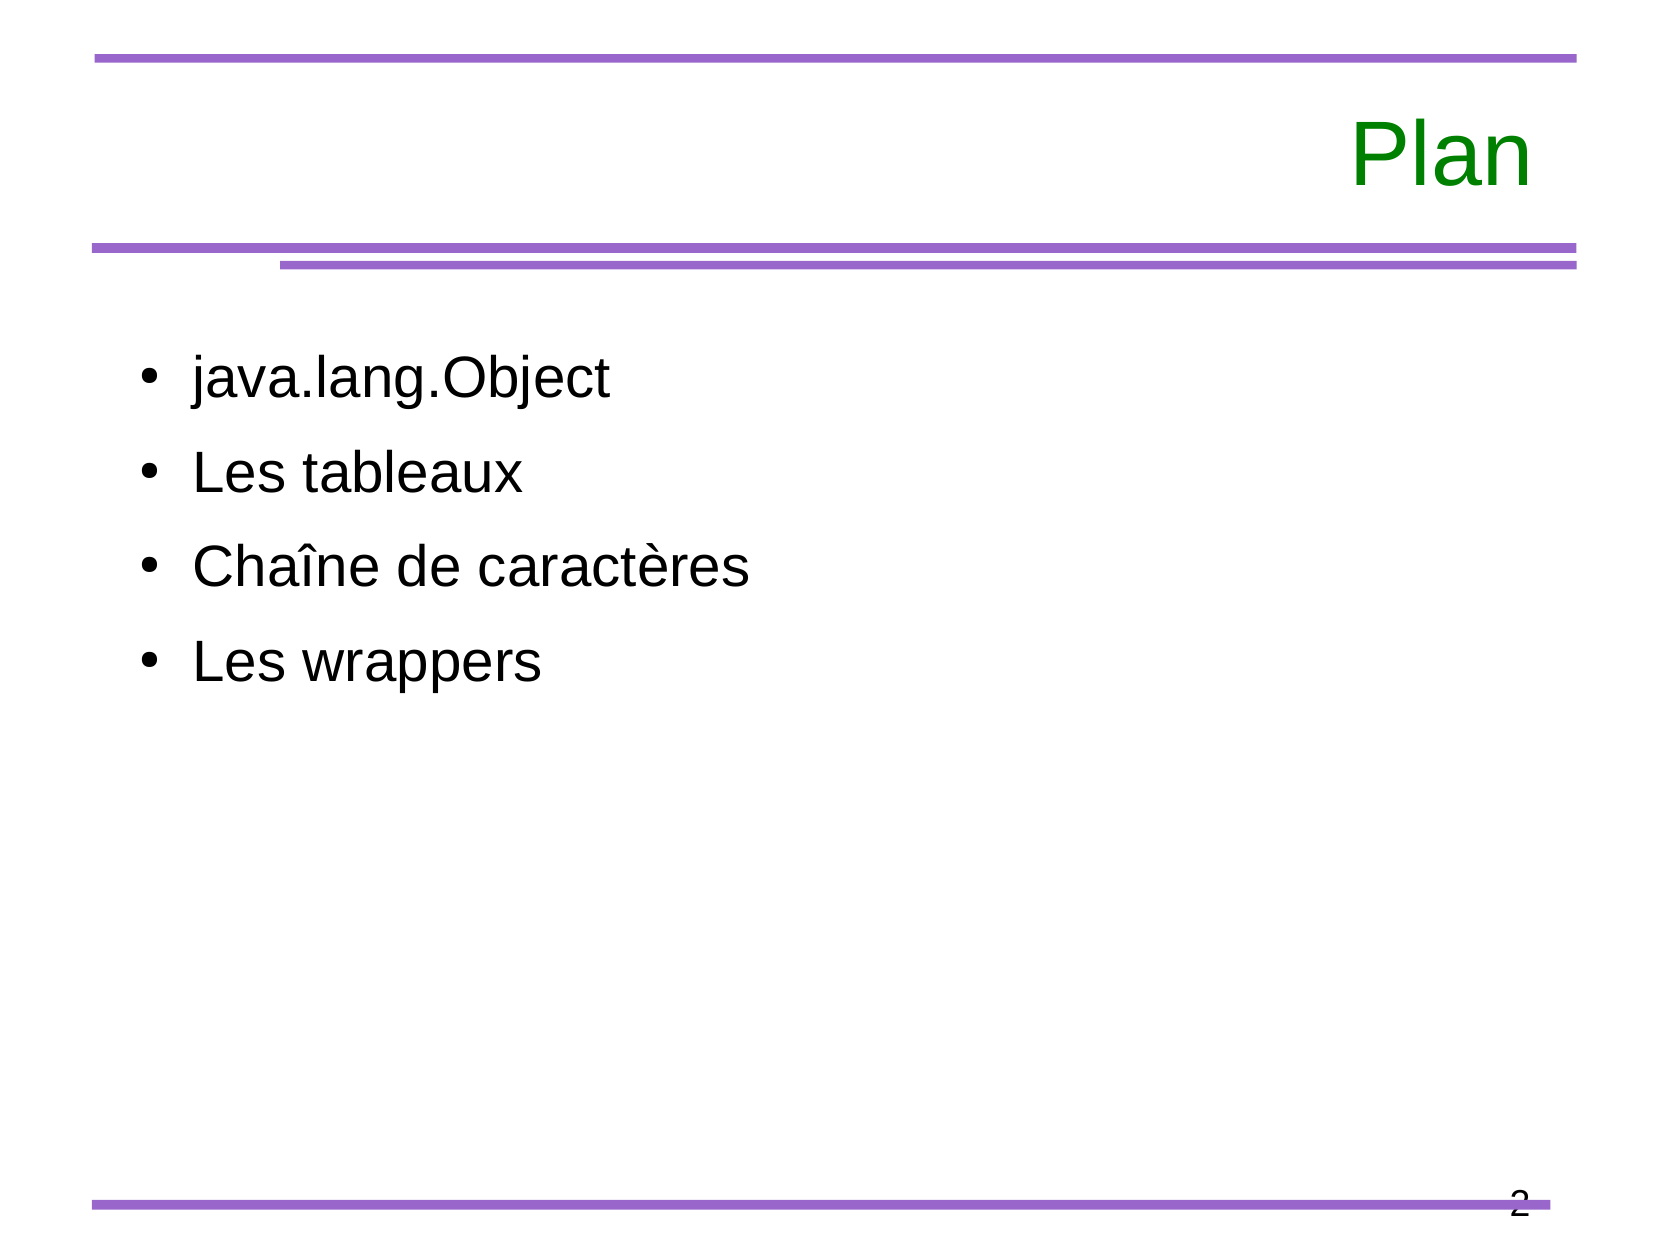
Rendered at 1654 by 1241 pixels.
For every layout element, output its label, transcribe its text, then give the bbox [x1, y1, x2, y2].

title Plan [121, 49, 1534, 257]
list java.lang.Object Les tableaux Chaîne de caractères Les wrappers [121, 344, 1534, 1127]
